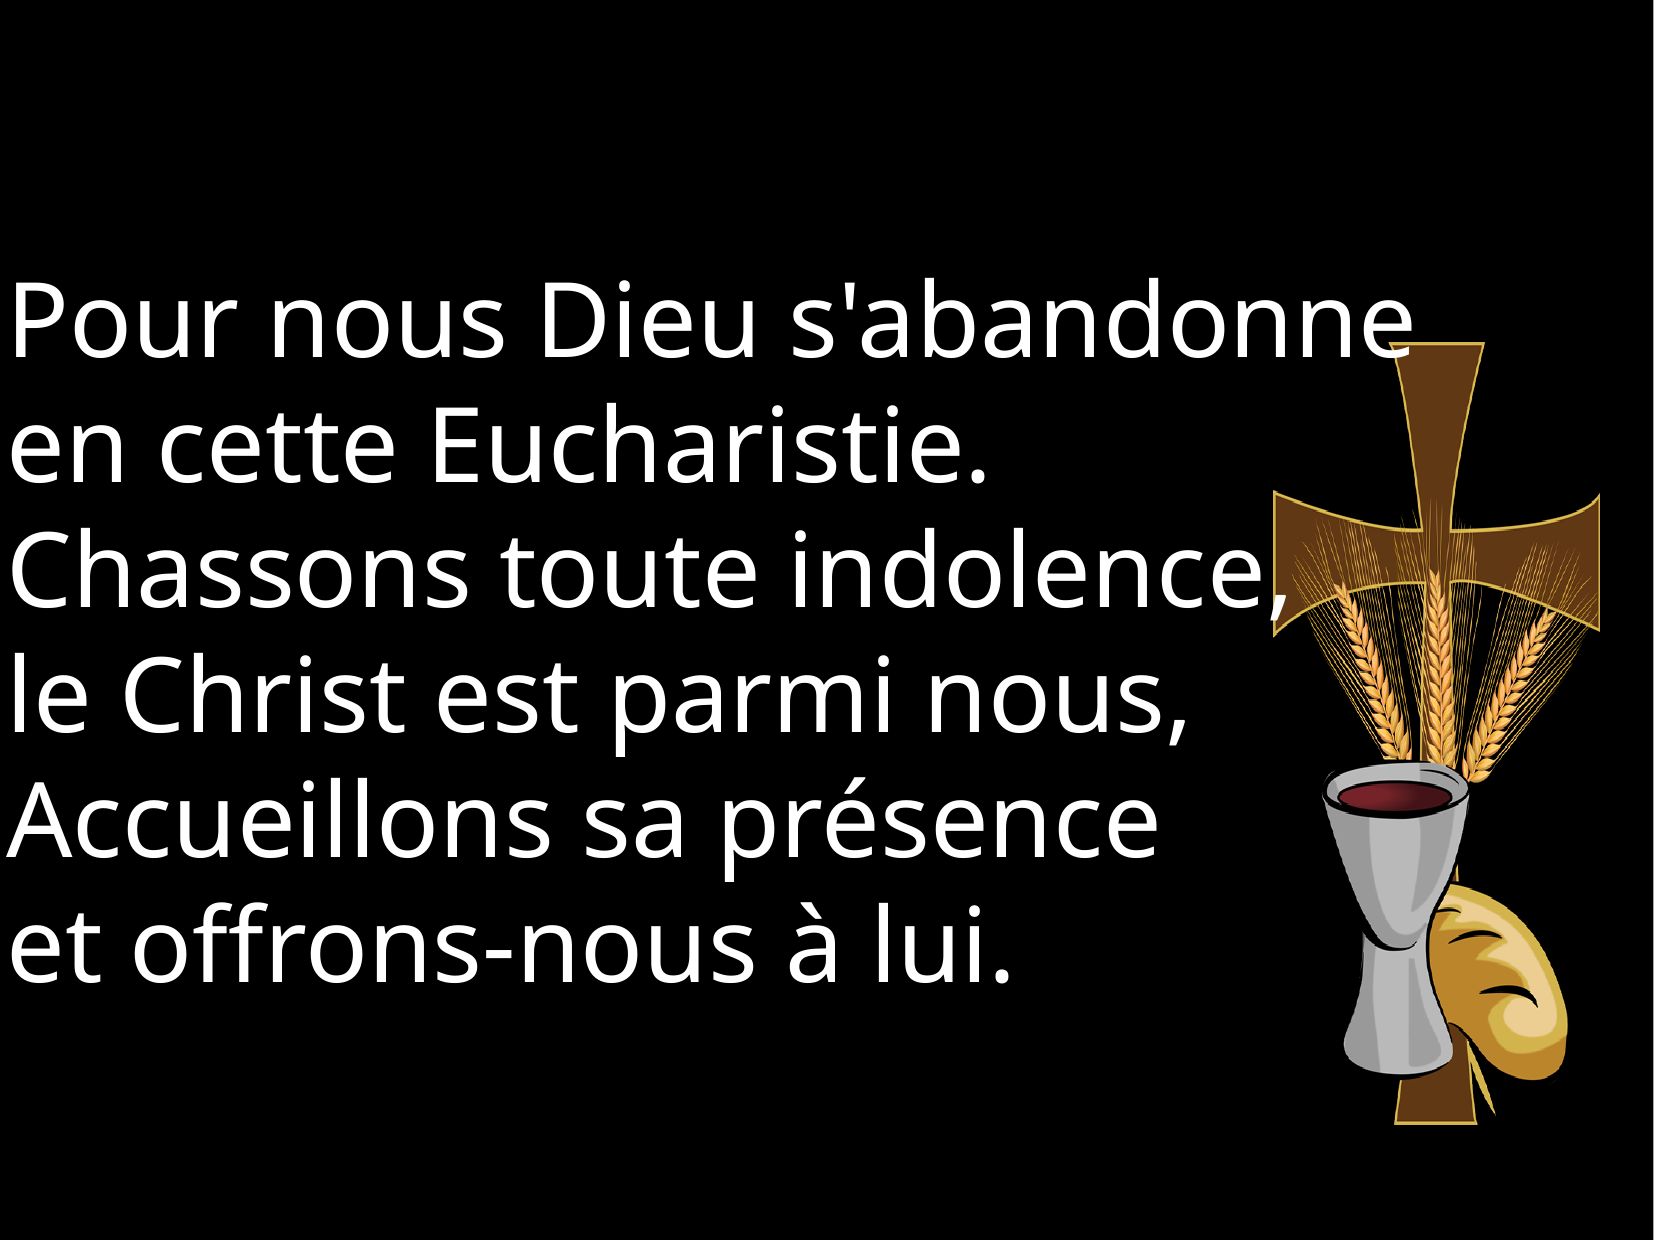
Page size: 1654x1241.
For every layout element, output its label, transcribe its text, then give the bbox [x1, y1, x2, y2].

picture [1273, 342, 1600, 1126]
list Merveille des merveilles, miracle de ce jour ! Pour nous Dieu s'abandonne en cette Eucharistie. Chassons toute indolence, le Christ est parmi nous, Accueillons sa présence et offrons-nous à lui. [0, 0, 1457, 1109]
